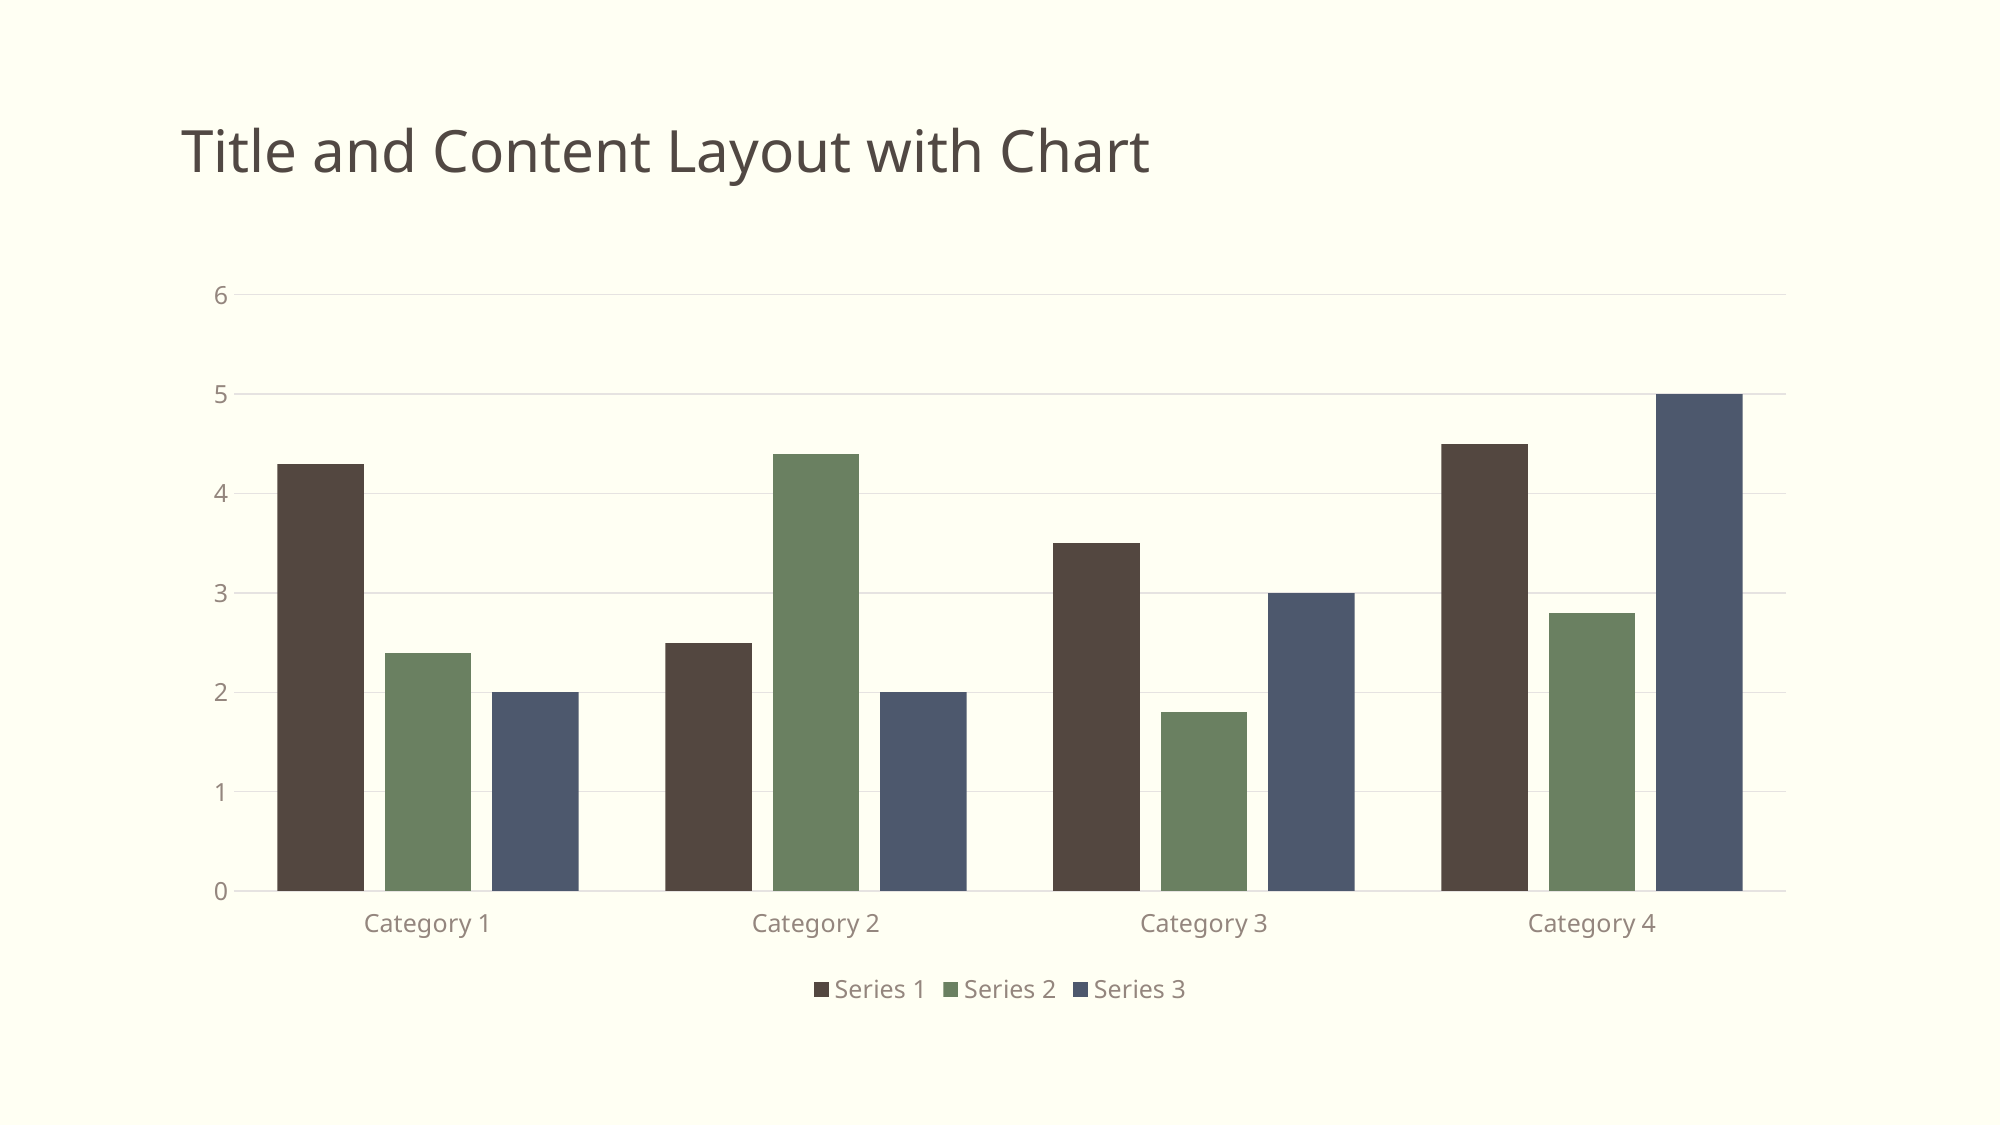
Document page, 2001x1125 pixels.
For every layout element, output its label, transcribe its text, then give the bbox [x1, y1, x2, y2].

chart [181, 262, 1819, 1013]
title Title and Content Layout with Chart [181, 12, 1819, 193]
